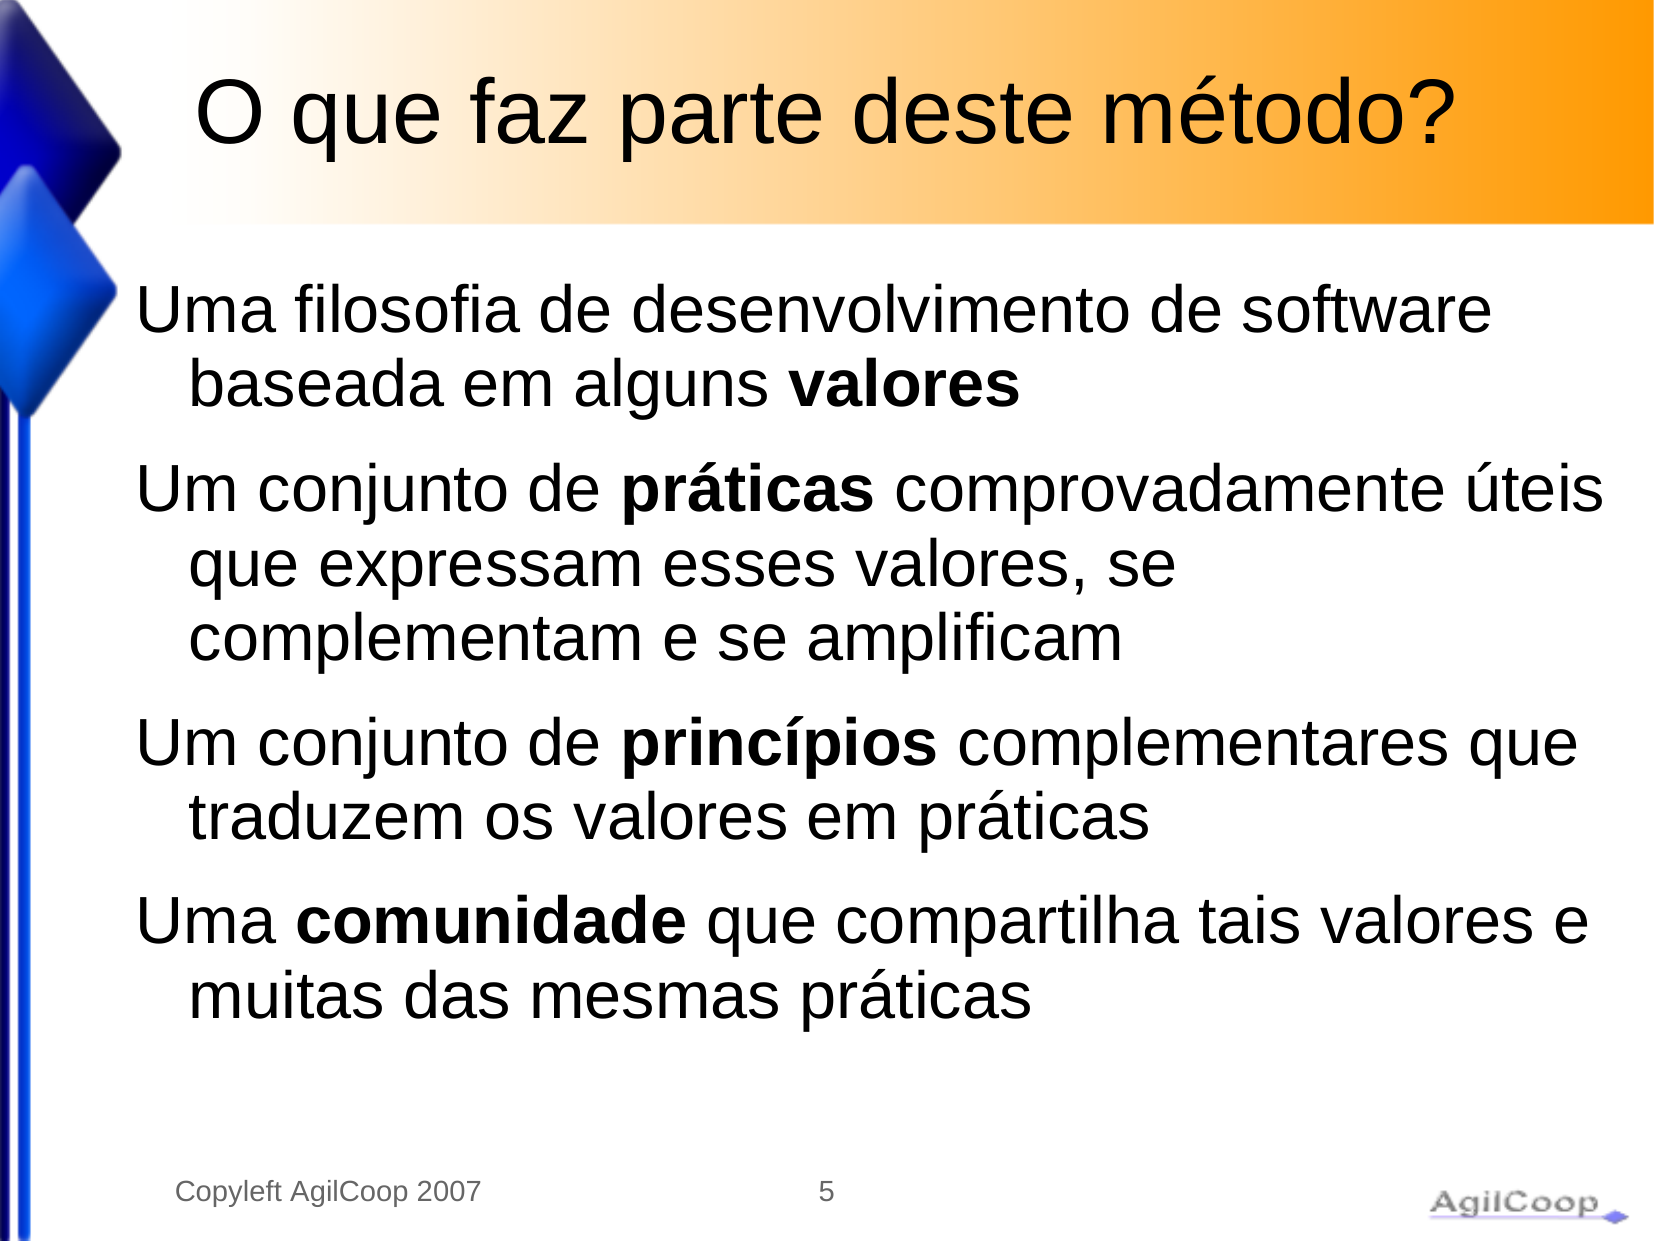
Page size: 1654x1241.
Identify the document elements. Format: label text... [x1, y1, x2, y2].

picture [0, 0, 1654, 1241]
list Uma filosofia de desenvolvimento de software baseada em alguns valores Um conjunto de práticas comprovadamente úteis que expressam esses valores, se complementam e se amplificam Um conjunto de princípios complementares que traduzem os valores em práticas Uma comunidade que compartilha tais valores e muitas das mesmas práticas [118, 271, 1607, 1123]
title O que faz parte deste método? [82, 8, 1571, 216]
